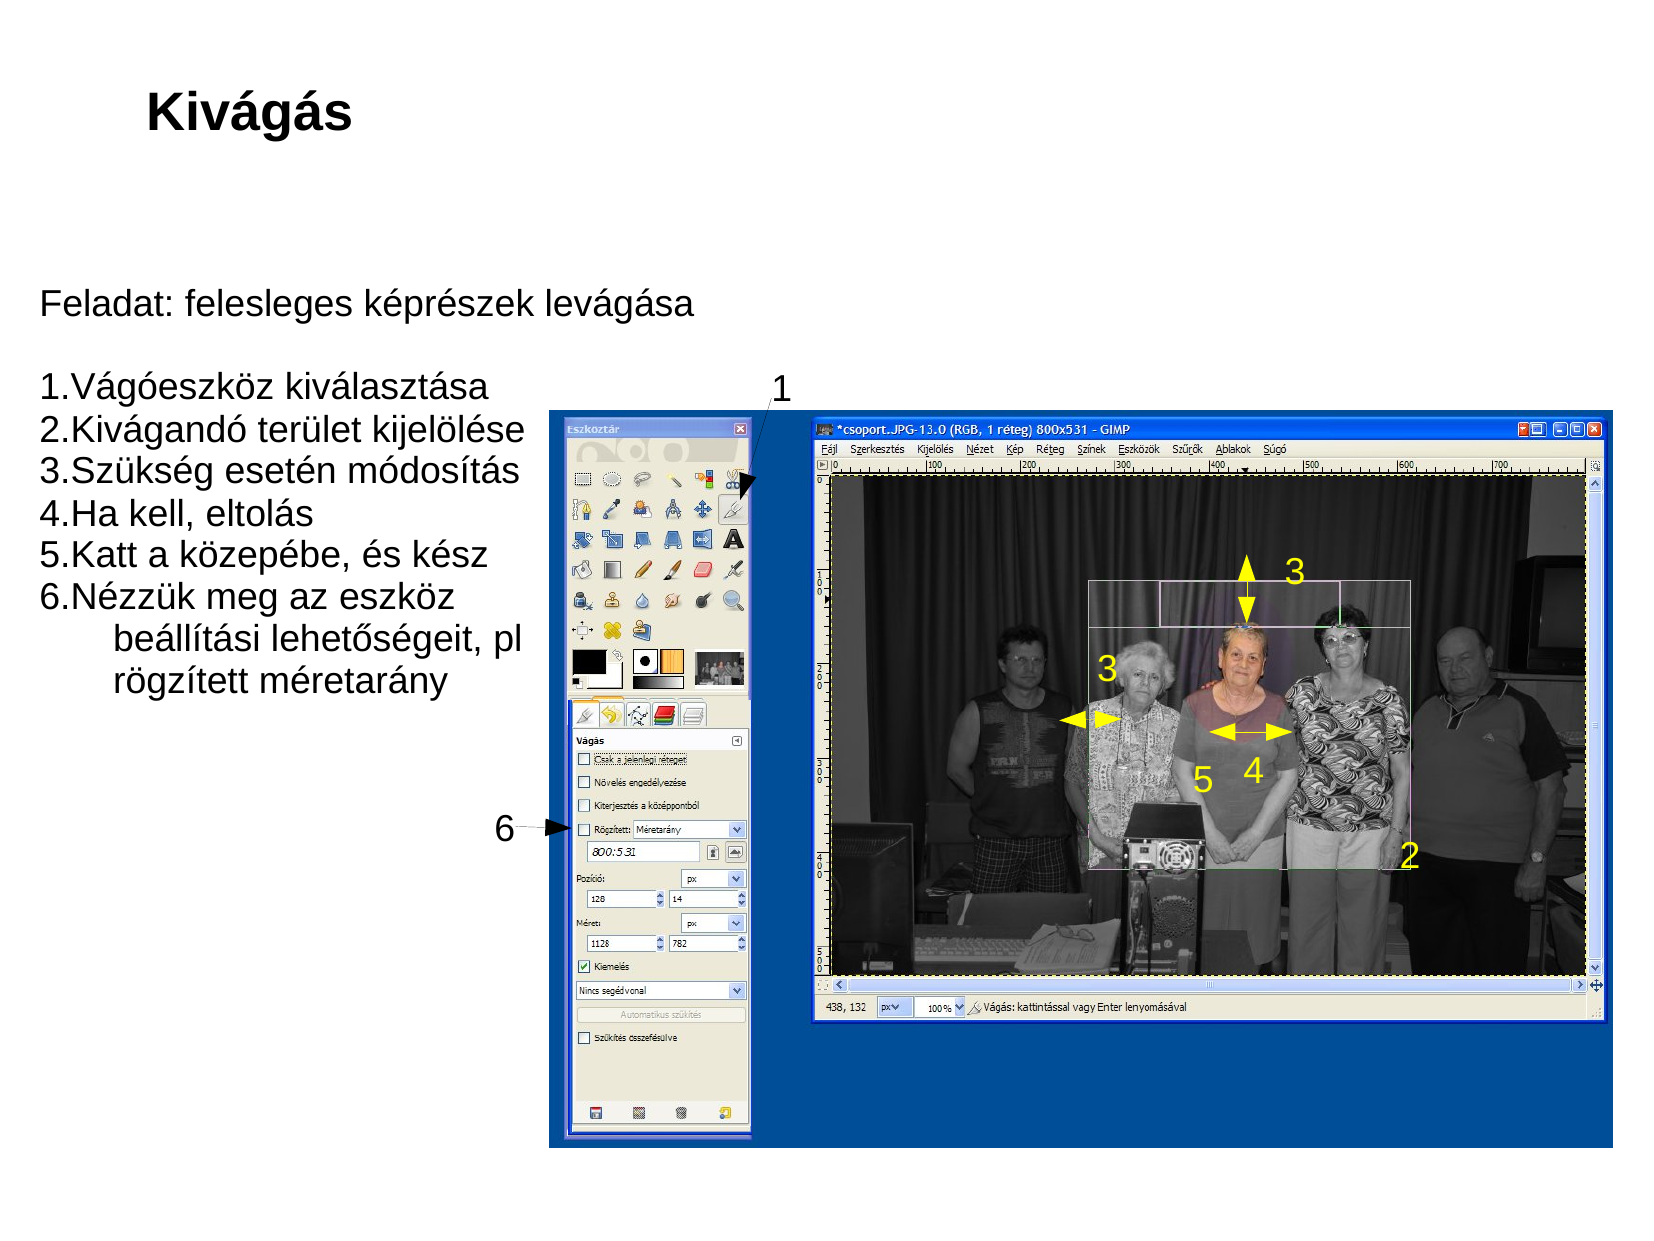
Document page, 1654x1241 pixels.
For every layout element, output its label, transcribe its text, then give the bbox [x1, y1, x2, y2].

text_box 5 [1178, 751, 1229, 809]
text_box 1 [756, 360, 807, 418]
text_box 4 [1228, 741, 1279, 799]
text_box Feladat: felesleges képrészek levágása Vágóeszköz kiválasztása Kivágandó terület kijelölése Szükség esetén módosítás Ha kell, eltolás Katt a közepébe, és kész Nézzük meg az eszköz beállítási lehetőségeit, pl rögzített méretarány [24, 274, 710, 710]
text_box Kivágás [131, 74, 370, 152]
text_box 3 [1269, 542, 1321, 600]
text_box 3 [1082, 639, 1133, 697]
picture [549, 410, 1613, 1148]
text_box 6 [479, 799, 531, 857]
text_box 2 [1384, 827, 1436, 889]
